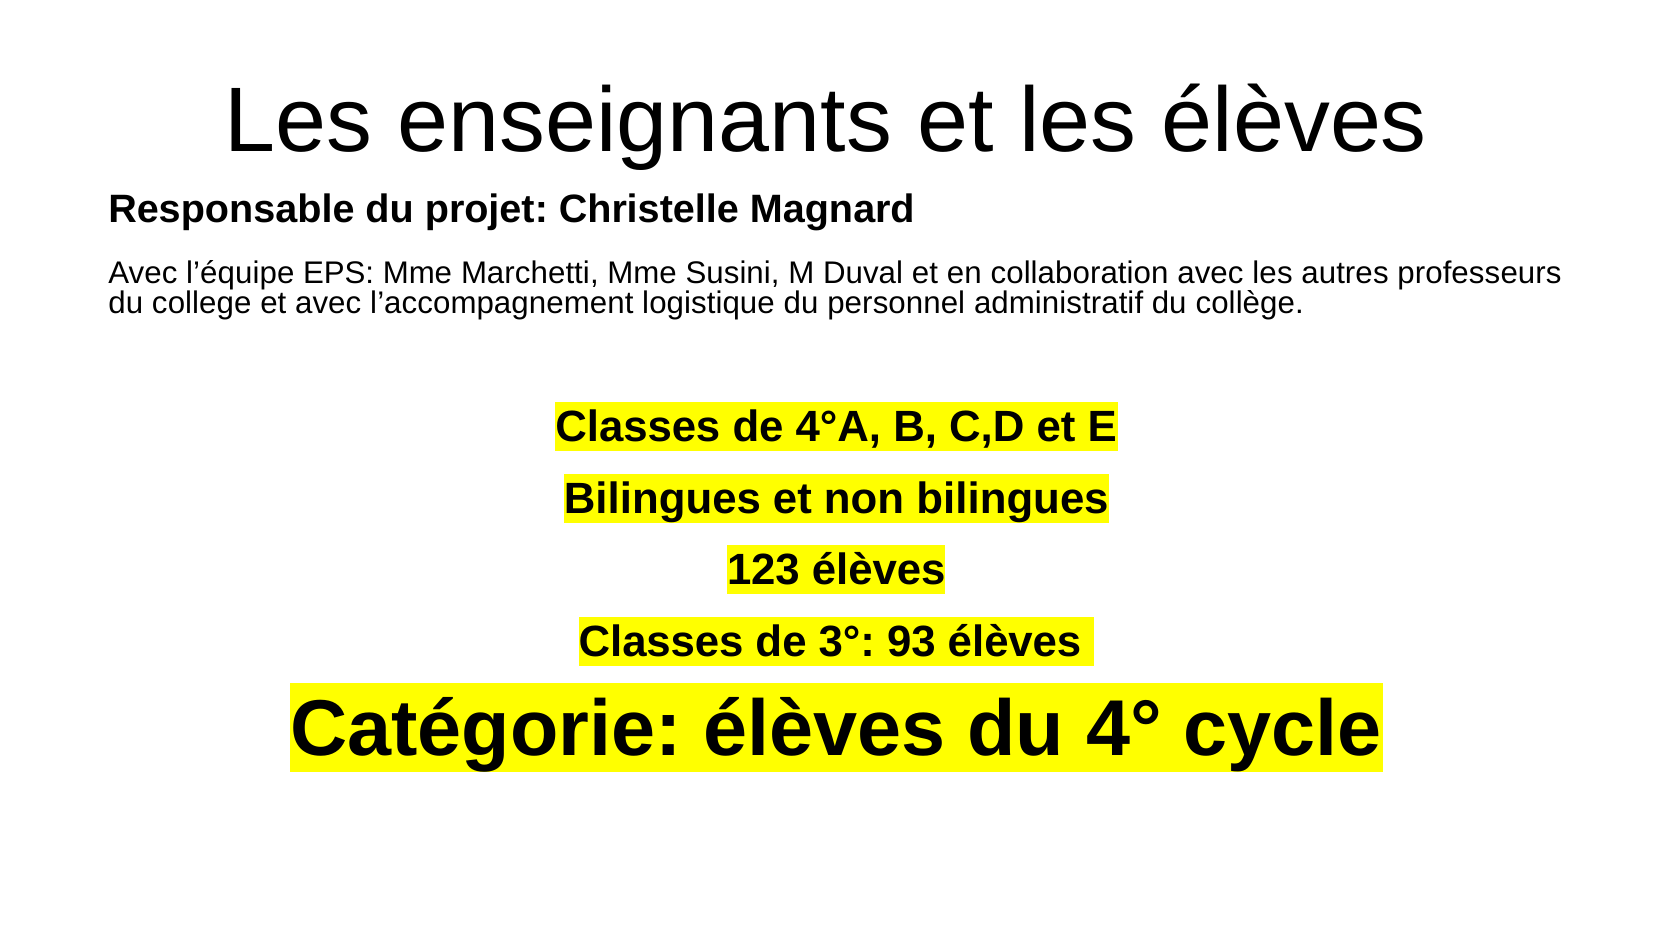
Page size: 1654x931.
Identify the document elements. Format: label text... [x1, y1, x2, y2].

title Les enseignants et les élèves [82, 37, 1571, 193]
list Responsable du projet: Christelle Magnard Avec l’équipe EPS: Mme Marchetti, Mme Susini, M Duval et en collaboration avec les autres professeurs du college et avec l’accompagnement logistique du personnel administratif du collège. Classes de 4°A, B, C,D et E Bilingues et non bilingues 123 élèves Classes de 3°: 93 élèves Catégorie: élèves du 4° cycle [108, 192, 1597, 879]
